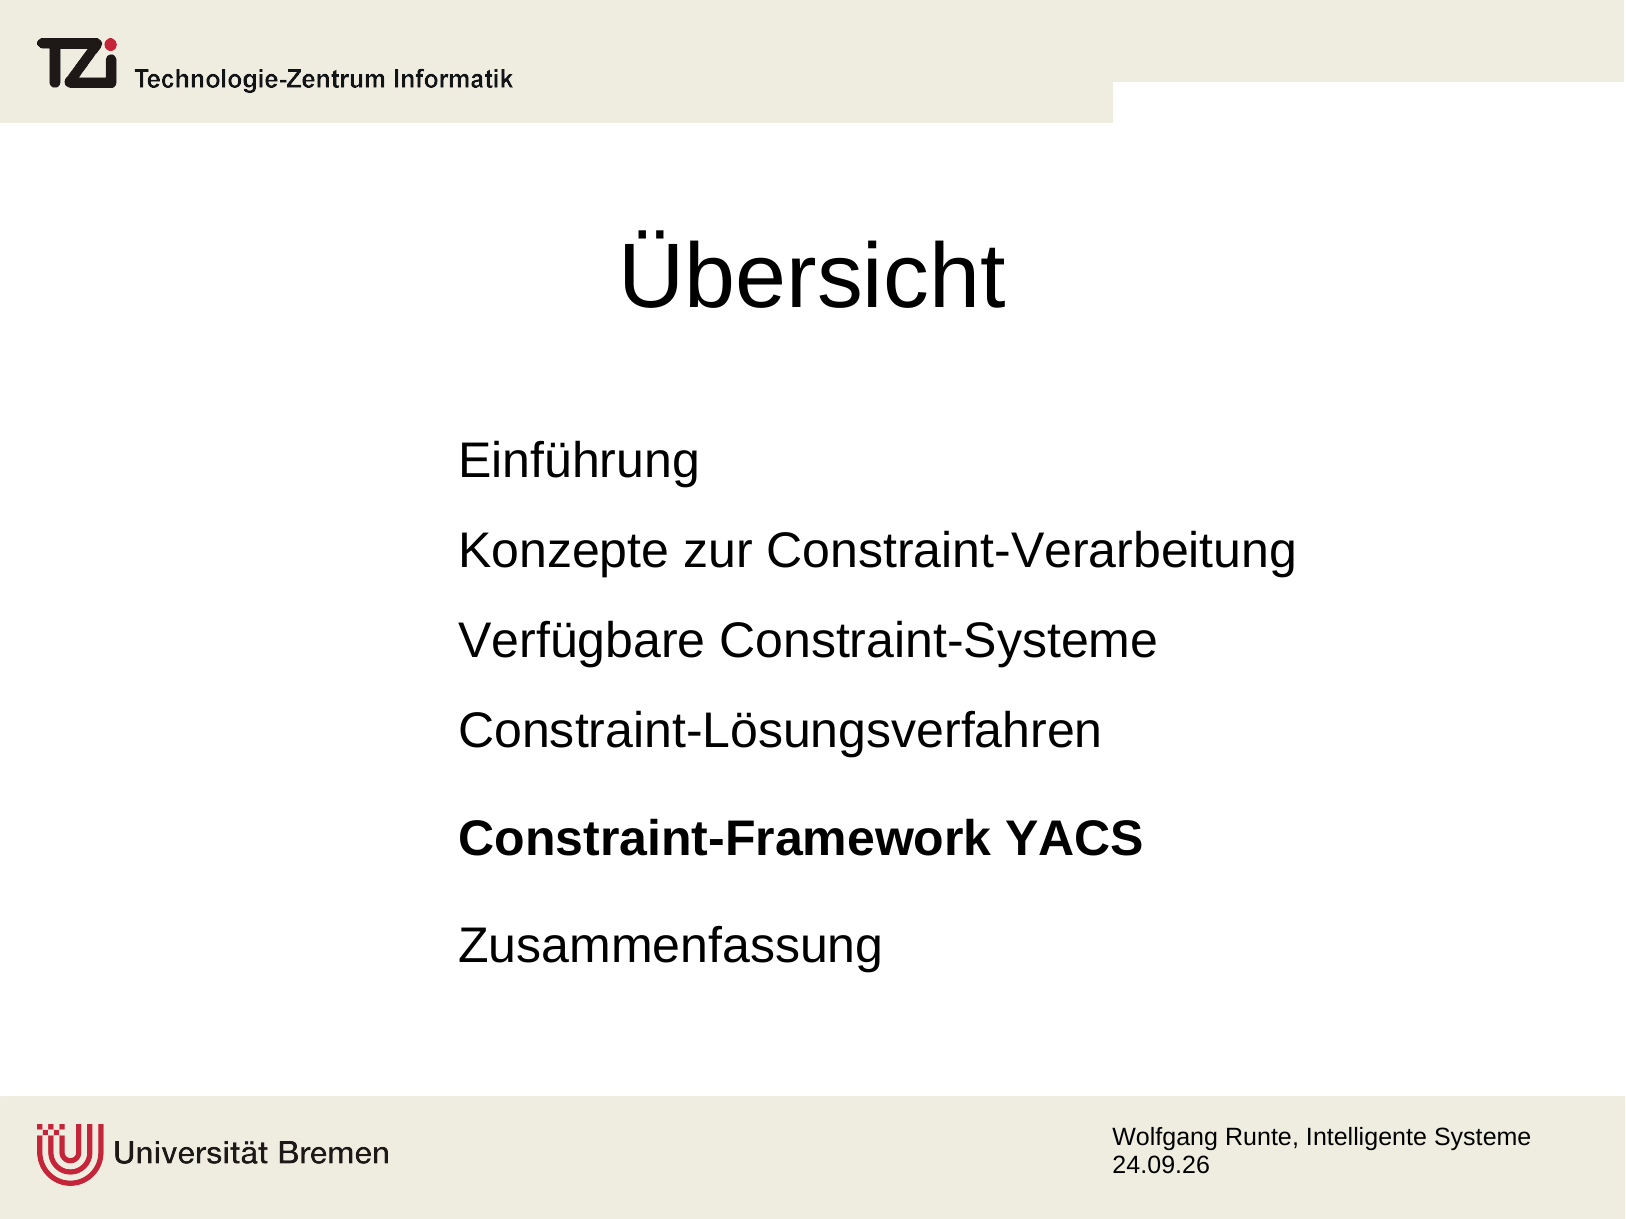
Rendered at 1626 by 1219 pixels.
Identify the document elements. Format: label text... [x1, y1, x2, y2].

list Einführung Konzepte zur Constraint-Verarbeitung Verfügbare Constraint-Systeme Constraint-Lösungsverfahren Constraint-Framework YACS Zusammenfassung [458, 433, 1442, 977]
picture [37, 38, 513, 93]
title Übersicht [112, 162, 1513, 393]
picture [37, 1124, 388, 1186]
